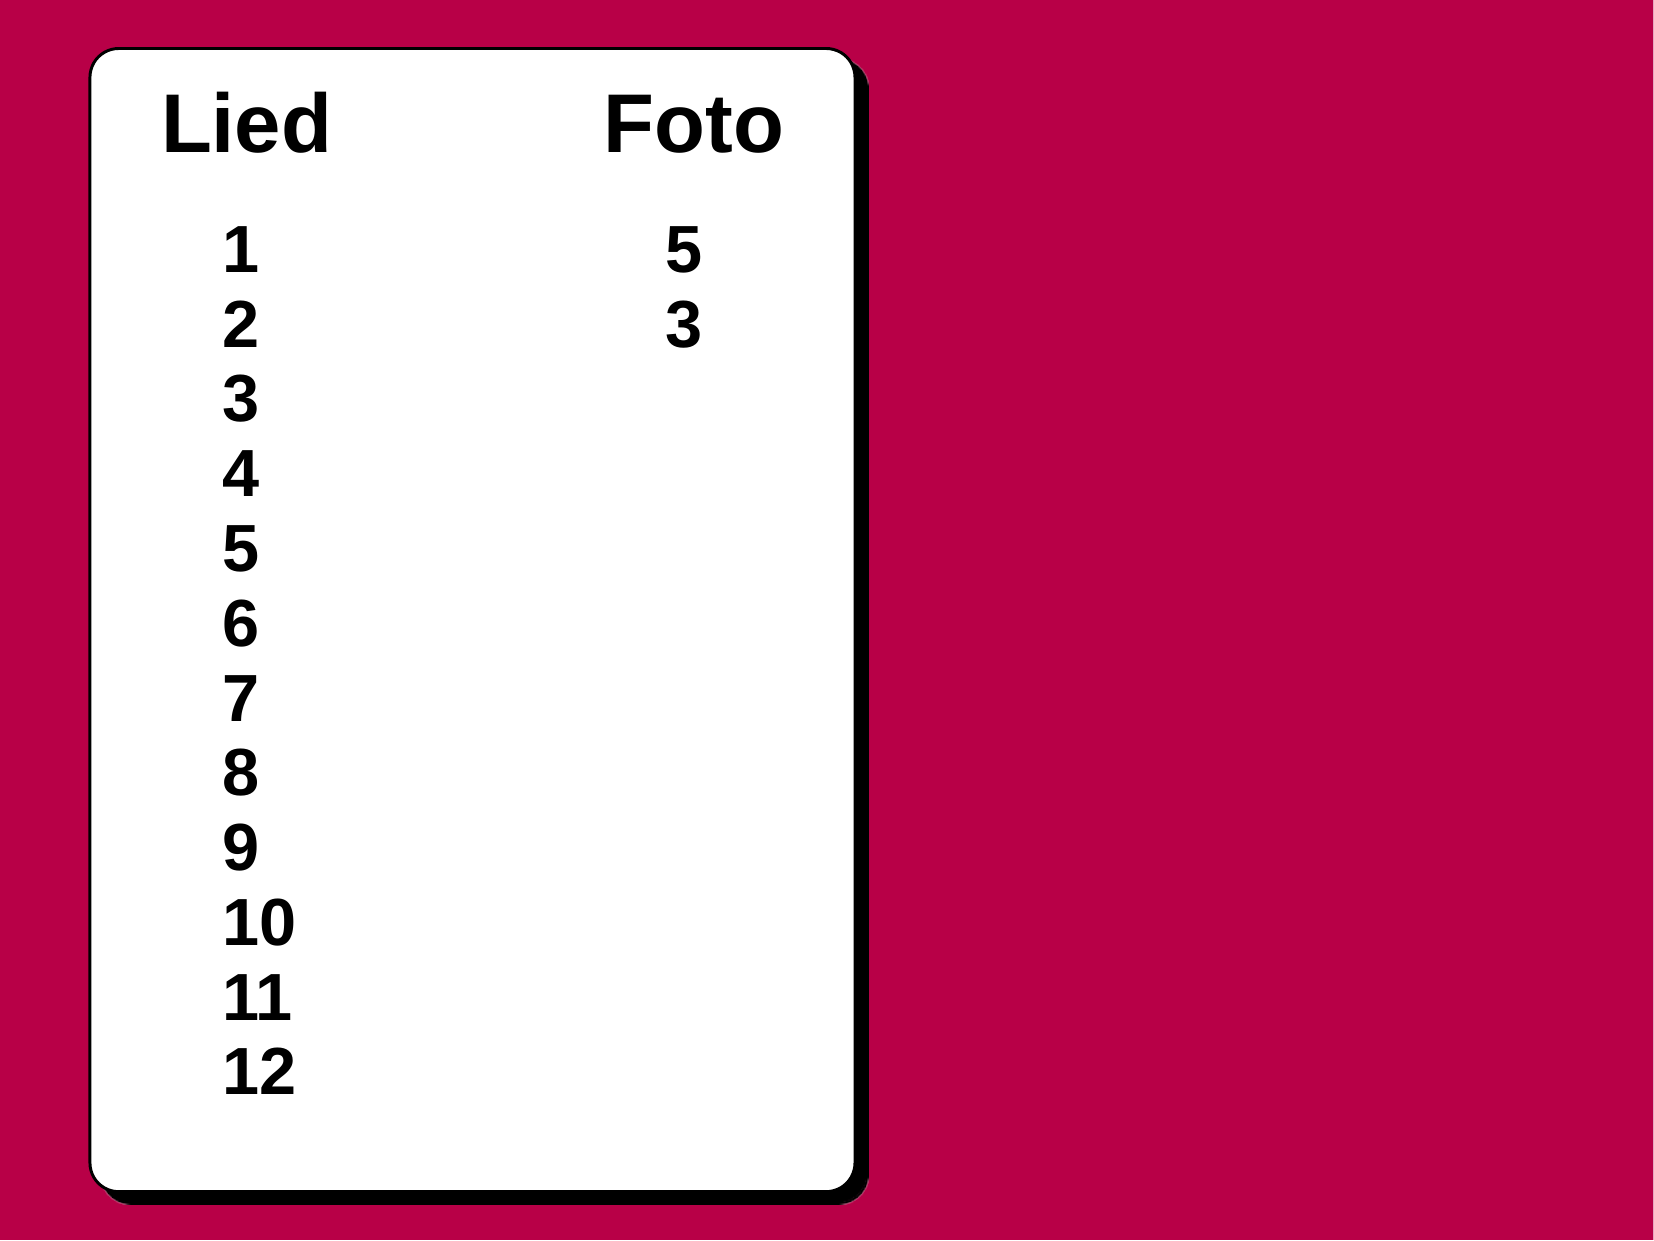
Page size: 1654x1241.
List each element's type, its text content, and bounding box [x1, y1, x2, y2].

text_box [89, 48, 856, 1192]
text_box 1 5 2 3 3 4 5 6 7 8 9 10 11 12 [207, 204, 796, 1153]
text_box Lied Foto [134, 69, 810, 182]
